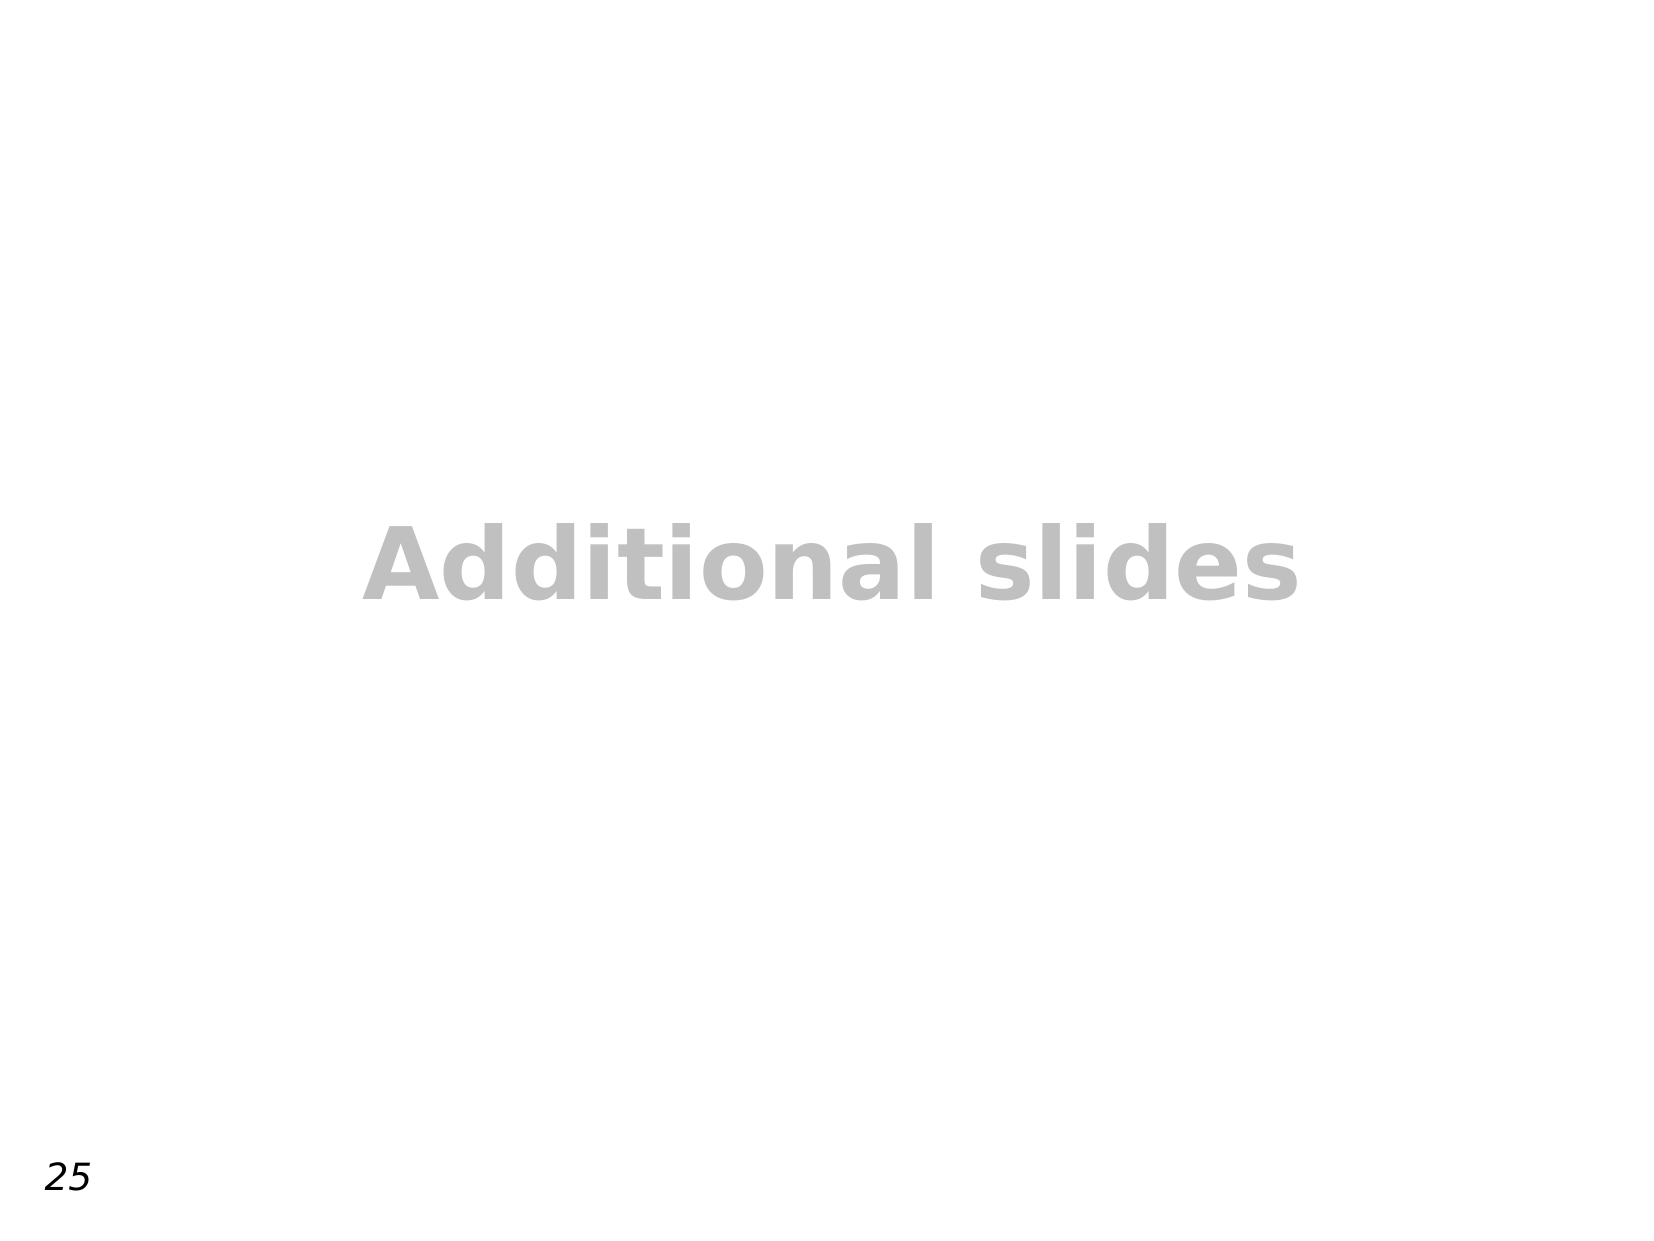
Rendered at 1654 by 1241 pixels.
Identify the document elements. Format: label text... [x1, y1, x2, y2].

text_box Additional slides [362, 506, 1305, 623]
